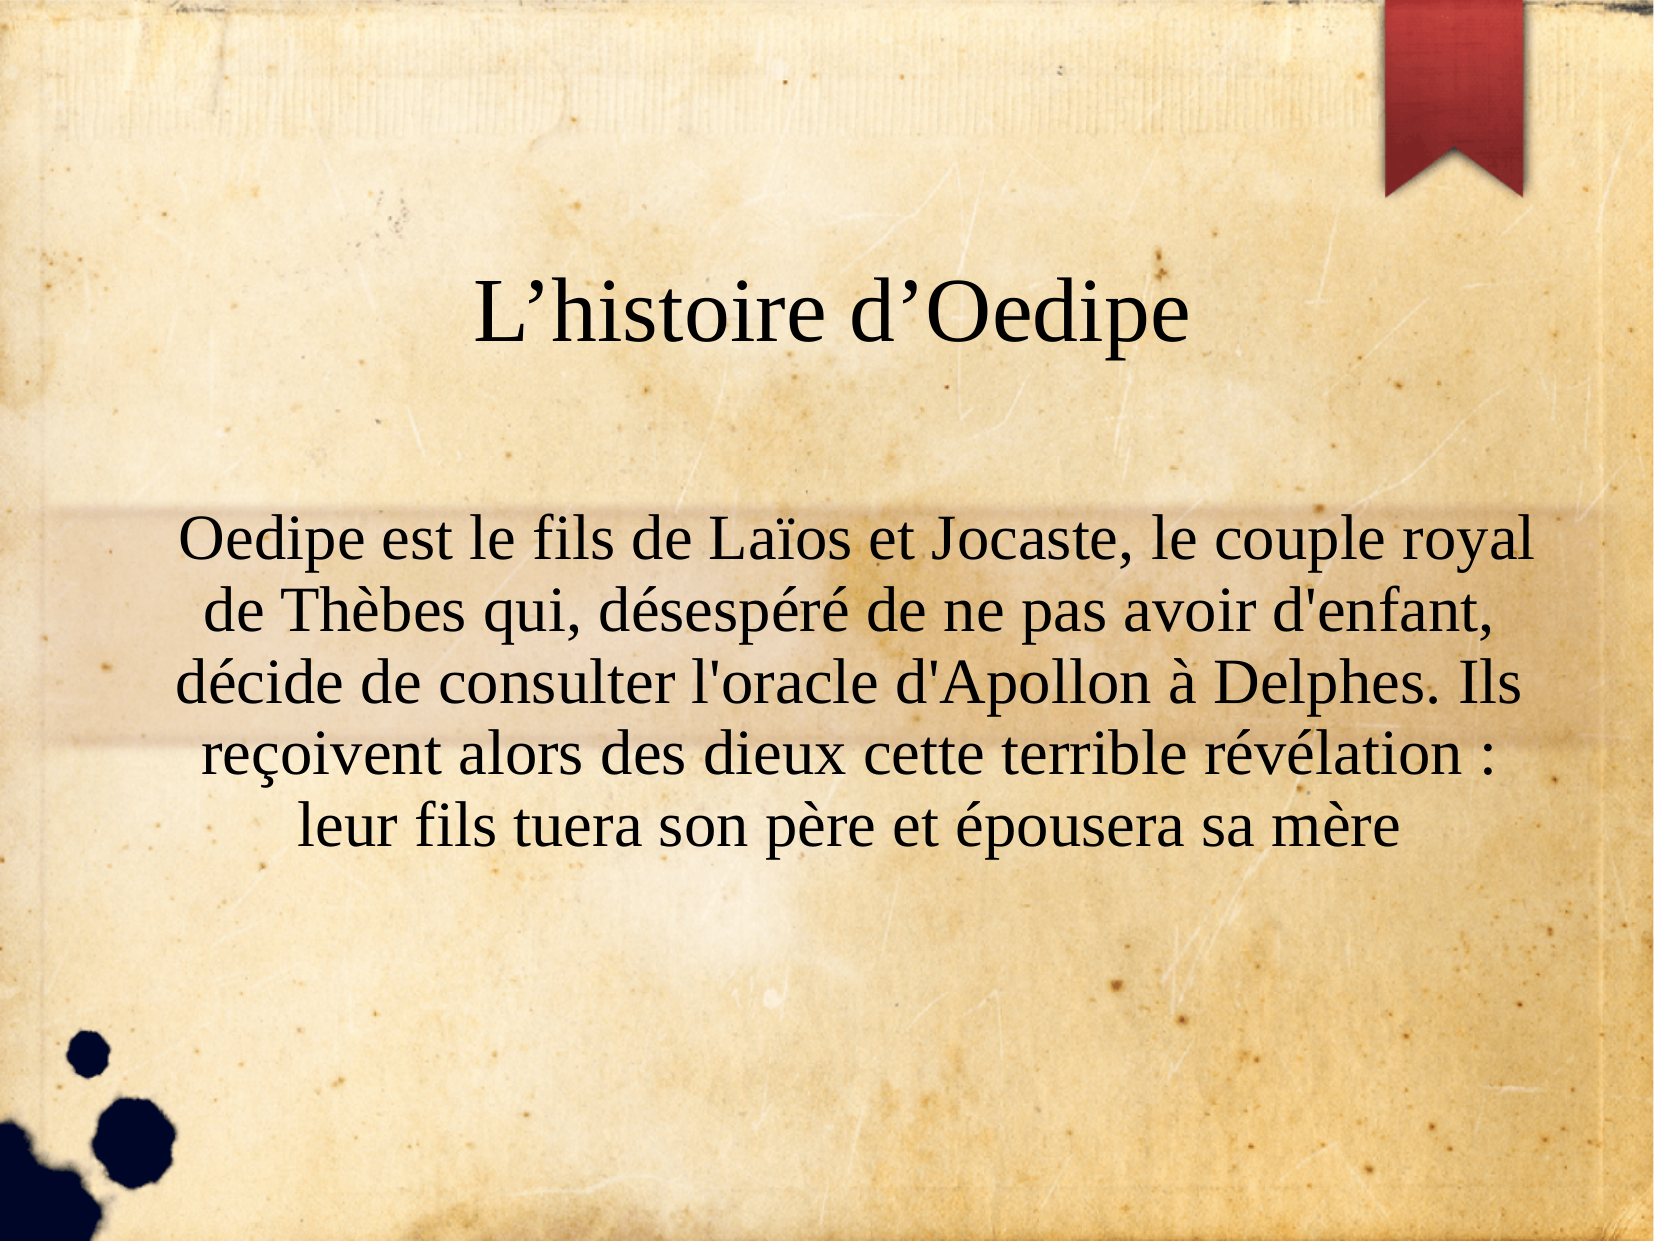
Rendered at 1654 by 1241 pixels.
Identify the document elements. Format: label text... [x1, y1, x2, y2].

list Oedipe est le fils de Laïos et Jocaste, le couple royal de Thèbes qui, désespéré de ne pas avoir d'enfant, décide de consulter l'oracle d'Apollon à Delphes. Ils reçoivent alors des dieux cette terrible révélation : leur fils tuera son père et épousera sa mère [88, 501, 1544, 928]
picture [0, 0, 1654, 1241]
title L’histoire d’Oedipe [88, 206, 1577, 414]
